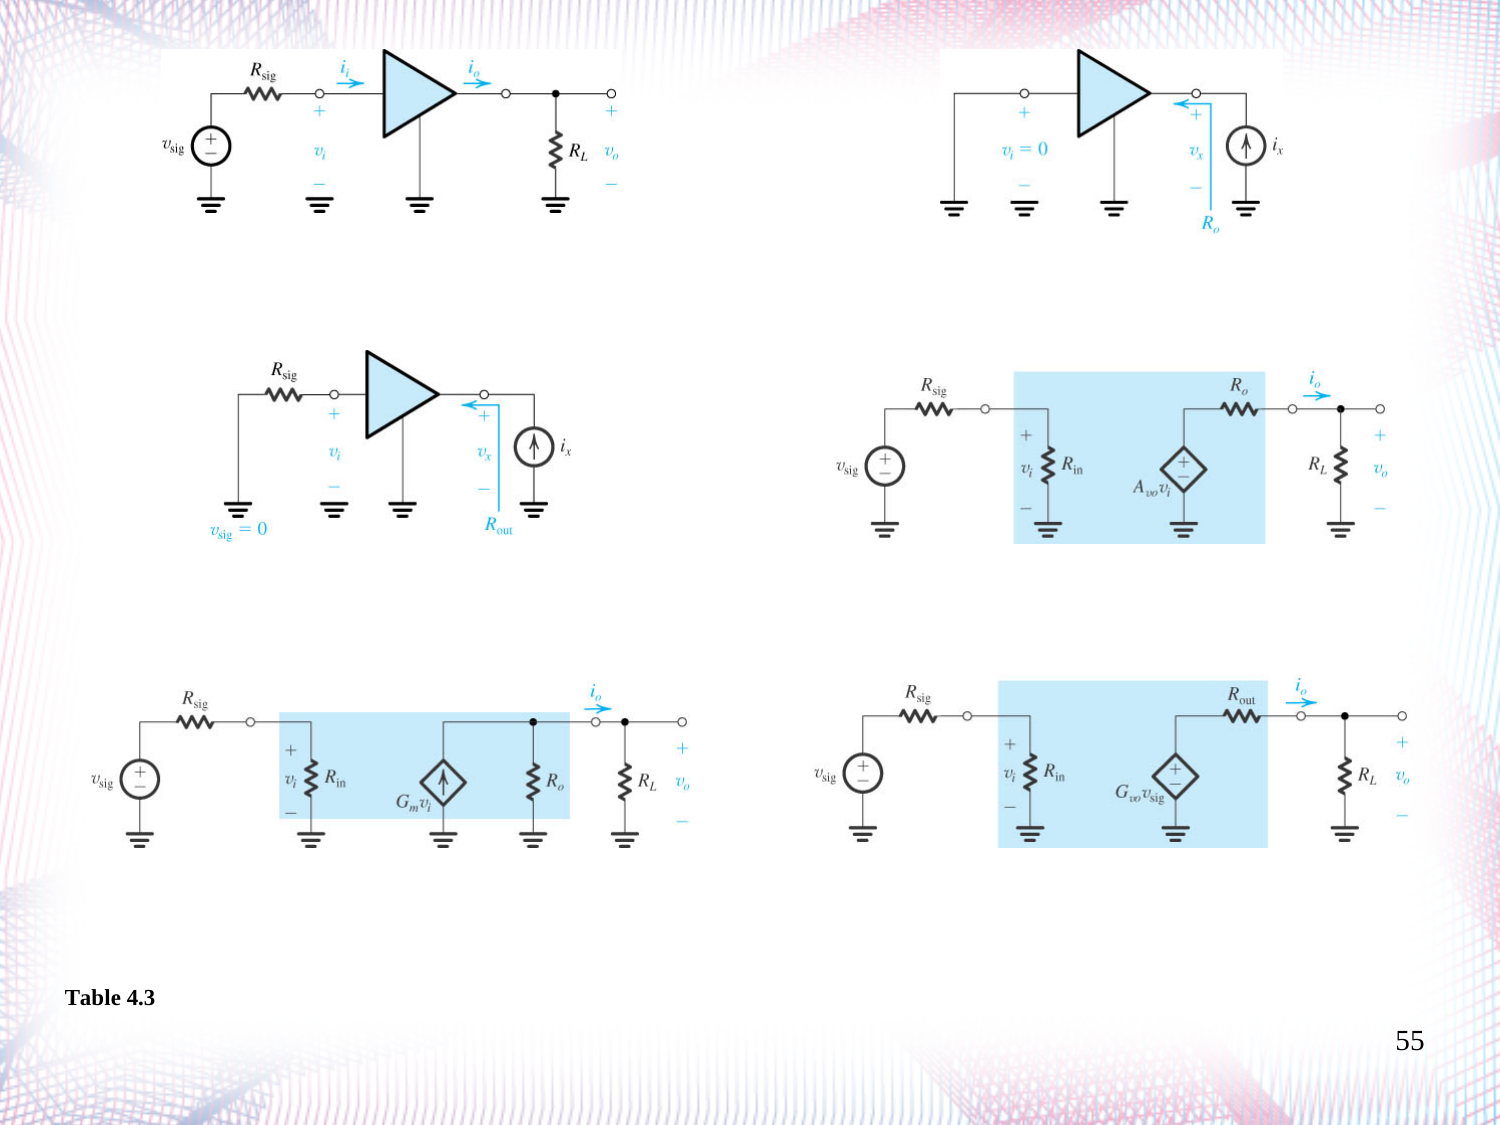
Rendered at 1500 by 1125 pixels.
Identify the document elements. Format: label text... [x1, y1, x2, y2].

text_box Table 4.3 [49, 975, 1213, 1018]
picture [0, 0, 1500, 1125]
